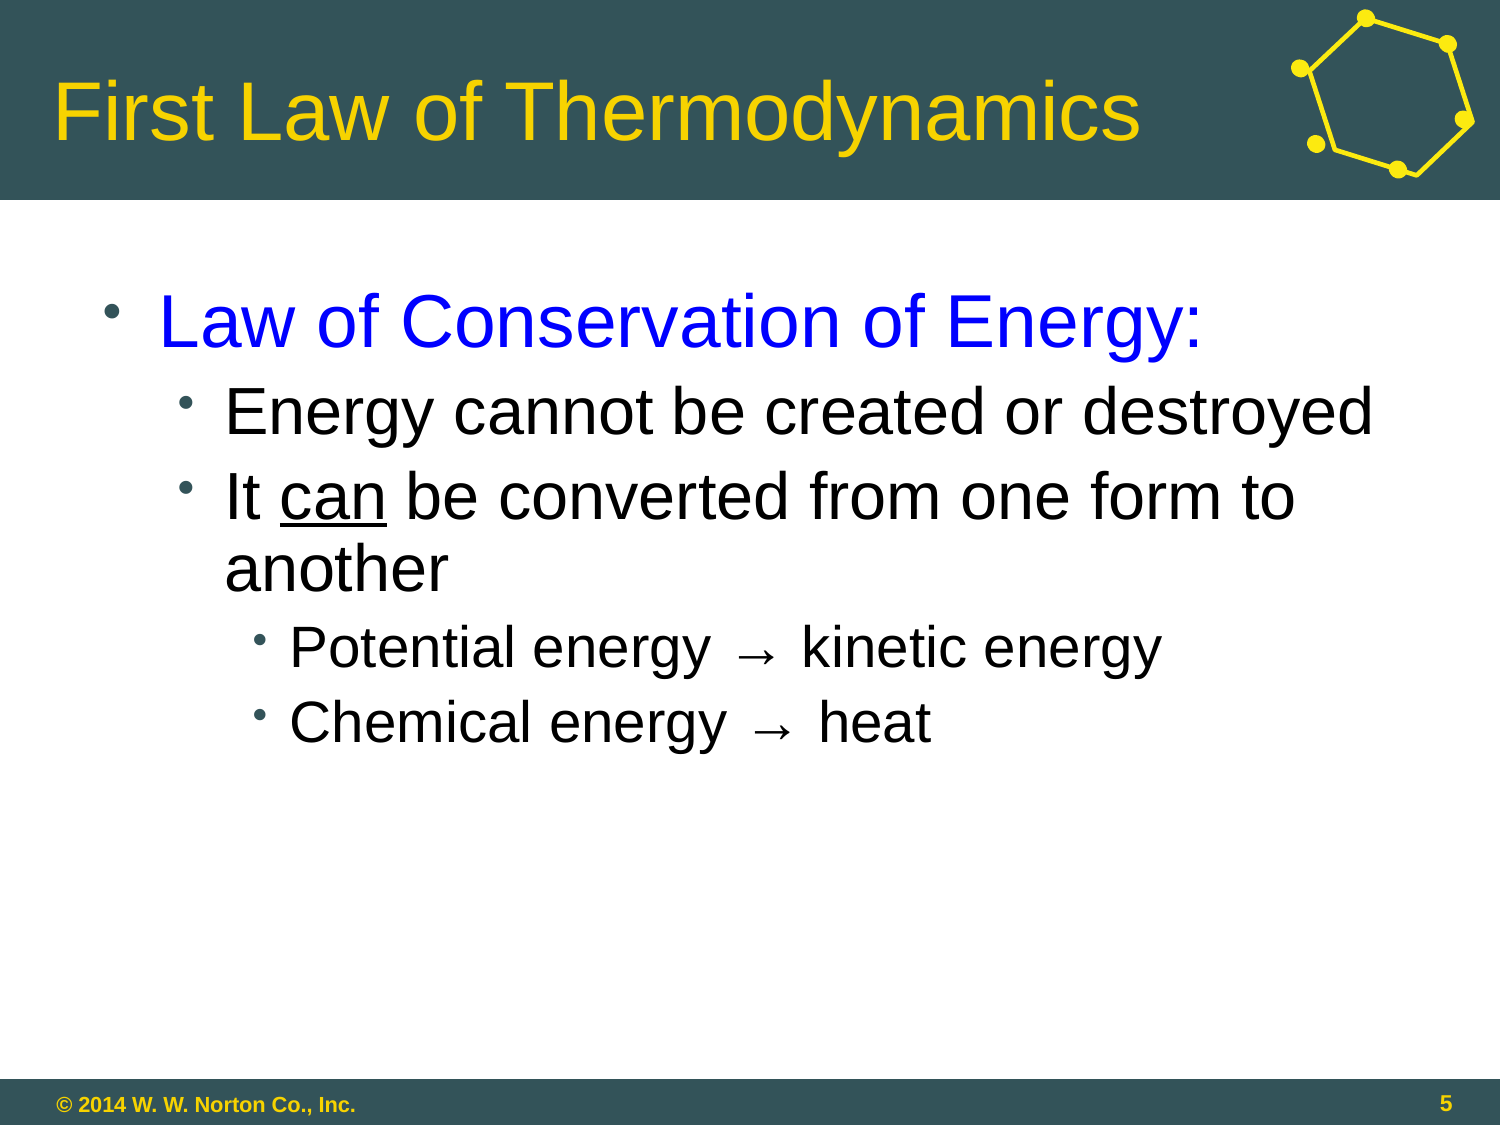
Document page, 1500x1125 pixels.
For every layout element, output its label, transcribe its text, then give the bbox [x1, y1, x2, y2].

list Law of Conservation of Energy: Energy cannot be created or destroyed It can be converted from one form to another Potential energy → kinetic energy Chemical energy → heat [87, 275, 1474, 925]
slide_number <number> [1408, 1085, 1468, 1120]
title First Law of Thermodynamics [37, 19, 1200, 195]
